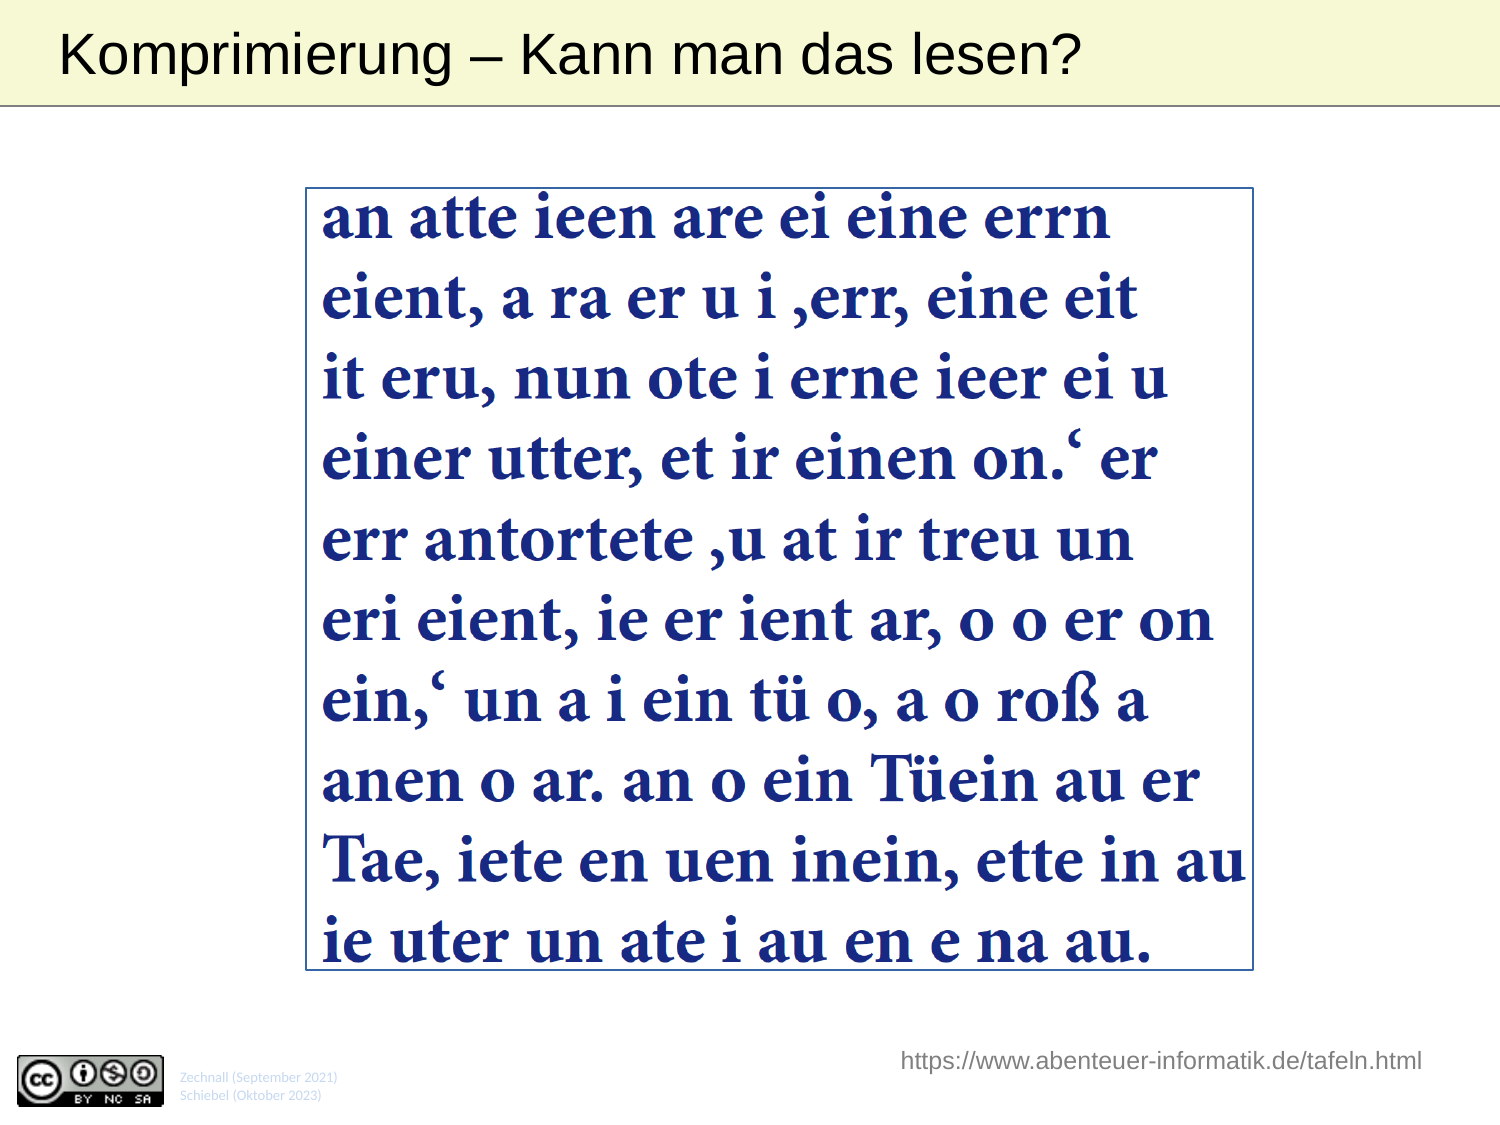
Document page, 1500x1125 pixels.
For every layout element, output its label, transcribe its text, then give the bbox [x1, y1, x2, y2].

picture [17, 1055, 164, 1107]
text_box https://www.abenteuer-informatik.de/tafeln.html [885, 1039, 1441, 1087]
picture [307, 188, 1252, 970]
title Komprimierung – Kann man das lesen? [59, 0, 1123, 123]
